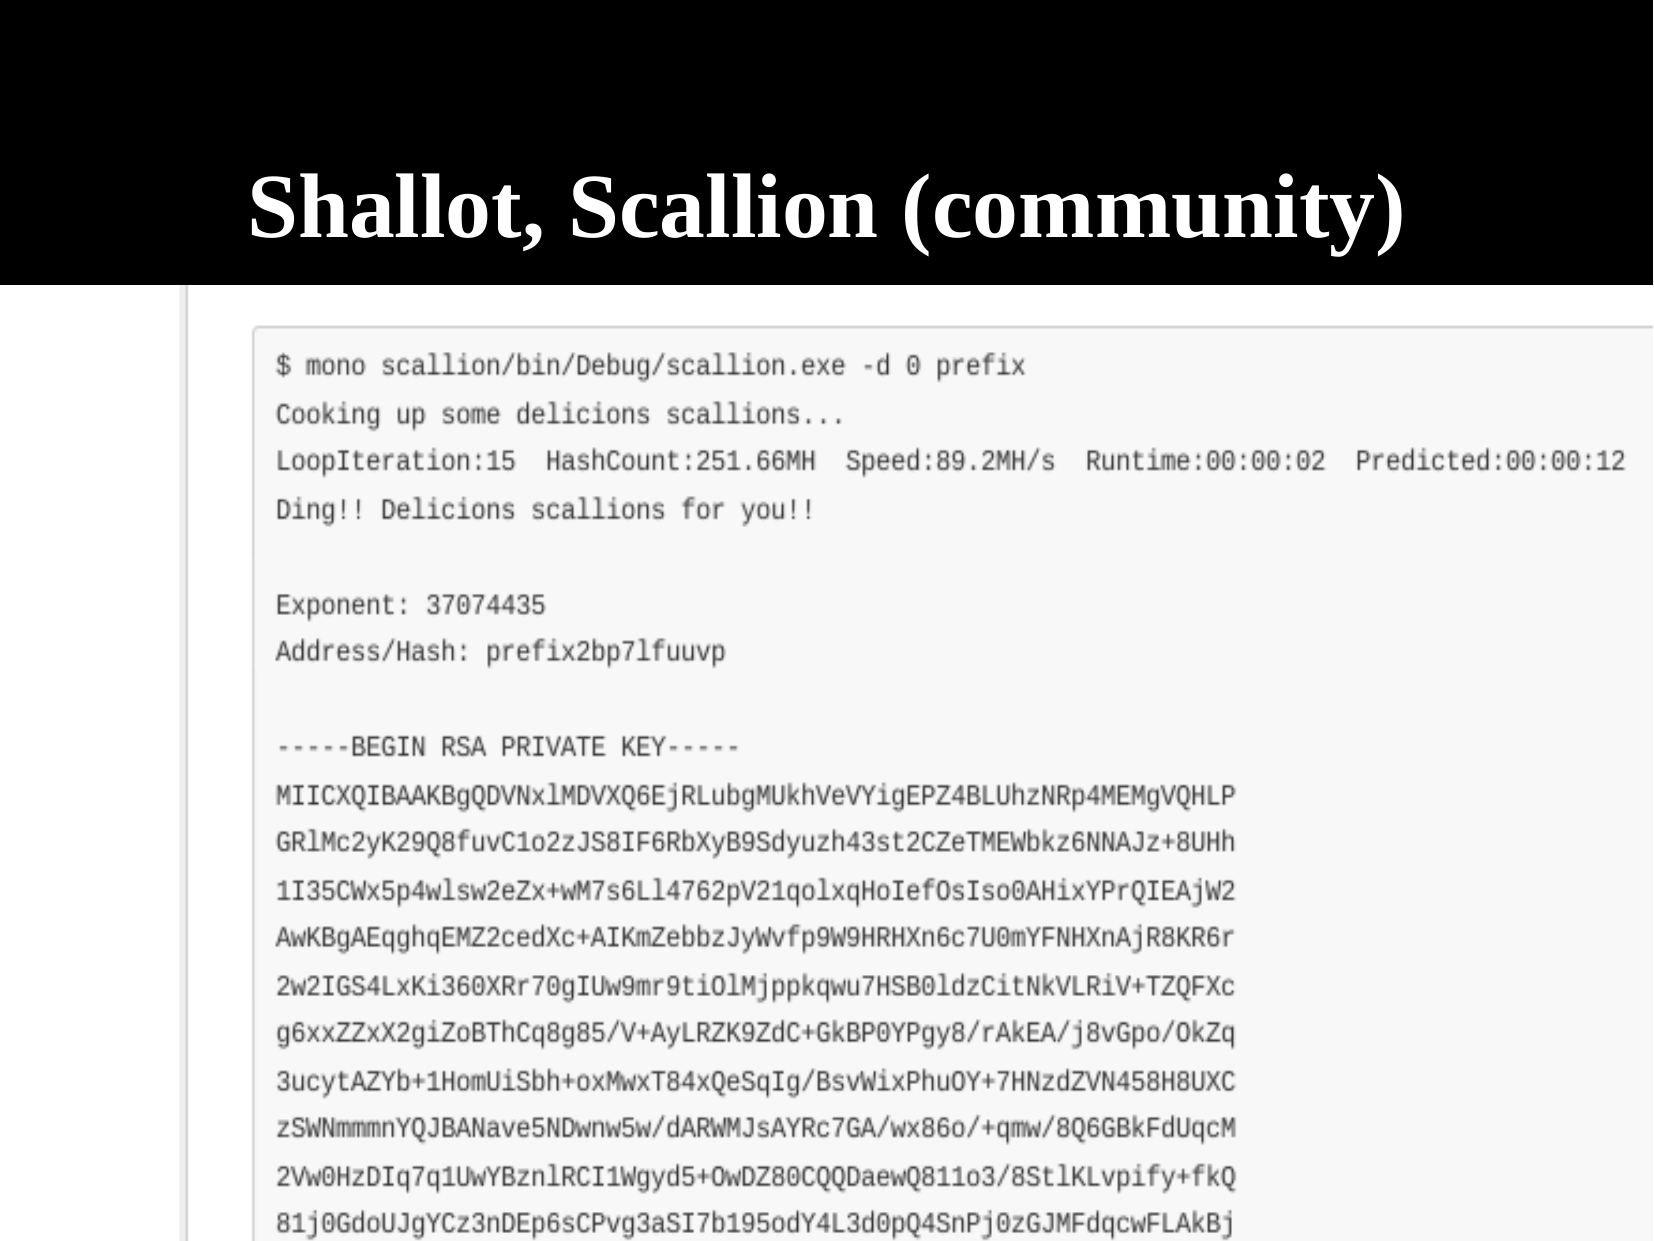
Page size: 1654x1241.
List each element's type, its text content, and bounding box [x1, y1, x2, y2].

title Shallot, Scallion (community) [121, 102, 1534, 285]
picture [0, 285, 1653, 1241]
